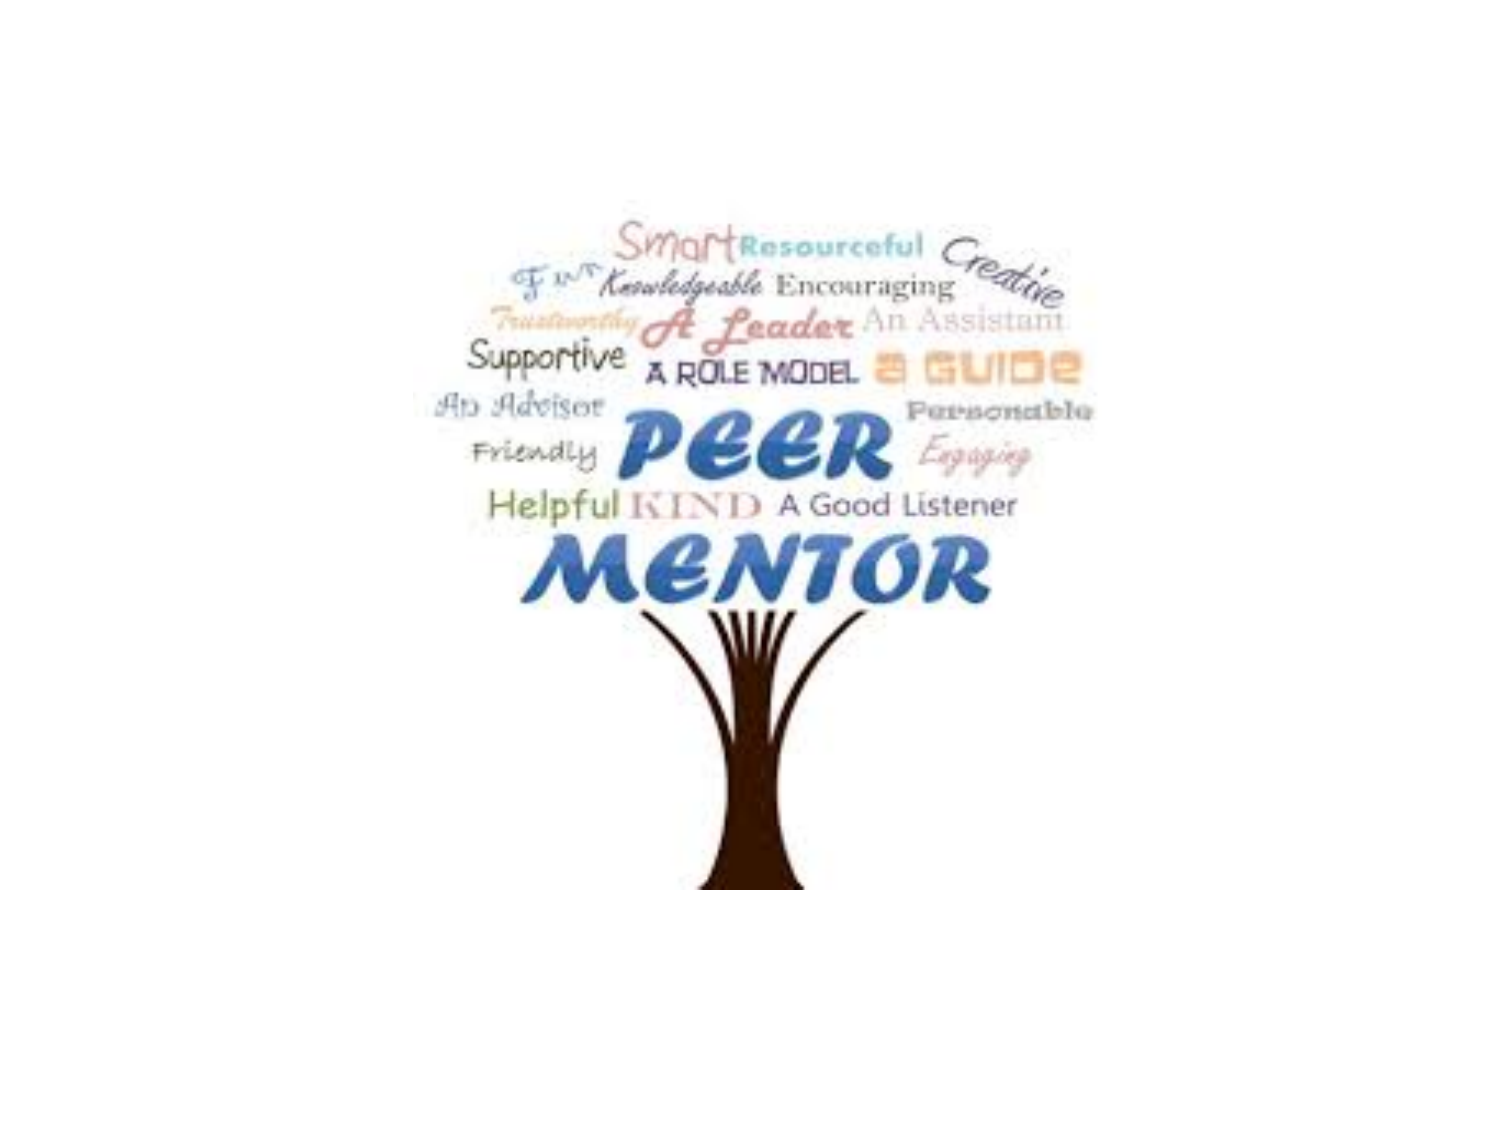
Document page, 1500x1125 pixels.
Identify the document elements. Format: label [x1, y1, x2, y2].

picture [413, 177, 1111, 890]
